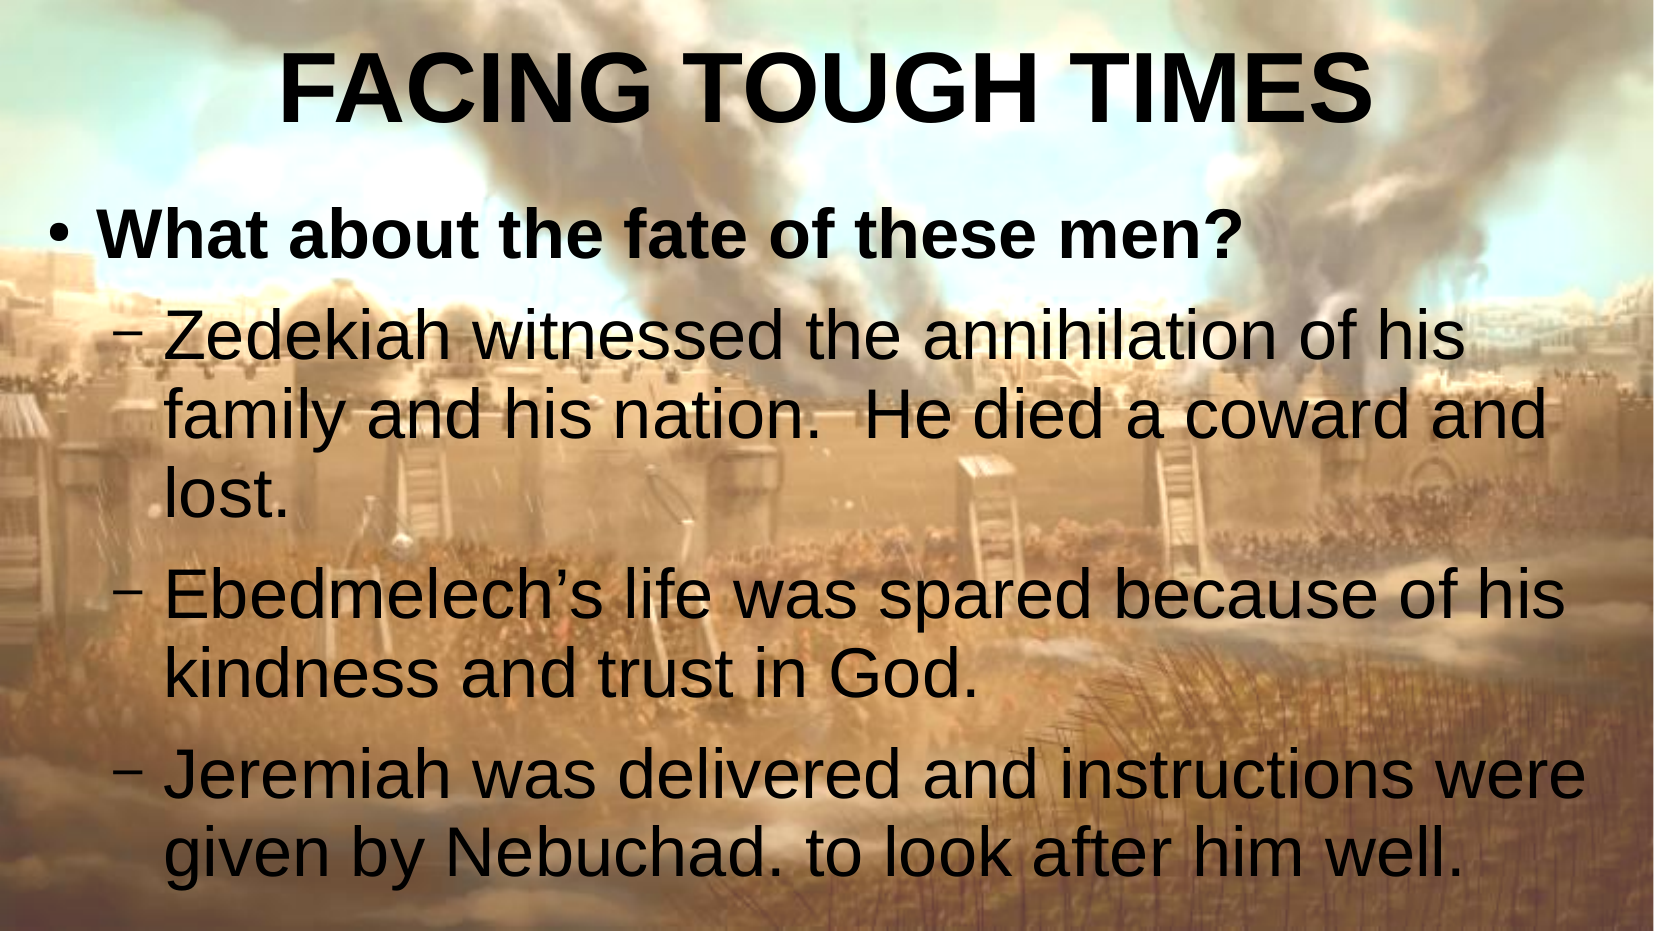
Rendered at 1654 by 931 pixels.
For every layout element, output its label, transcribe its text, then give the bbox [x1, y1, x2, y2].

list What about the fate of these men? Zedekiah witnessed the annihilation of his family and his nation. He died a coward and lost. Ebedmelech’s life was spared because of his kindness and trust in God. Jeremiah was delivered and instructions were given by Nebuchad. to look after him well. [30, 195, 1621, 901]
picture [0, 0, 1654, 931]
title FACING TOUGH TIMES [82, 9, 1571, 166]
